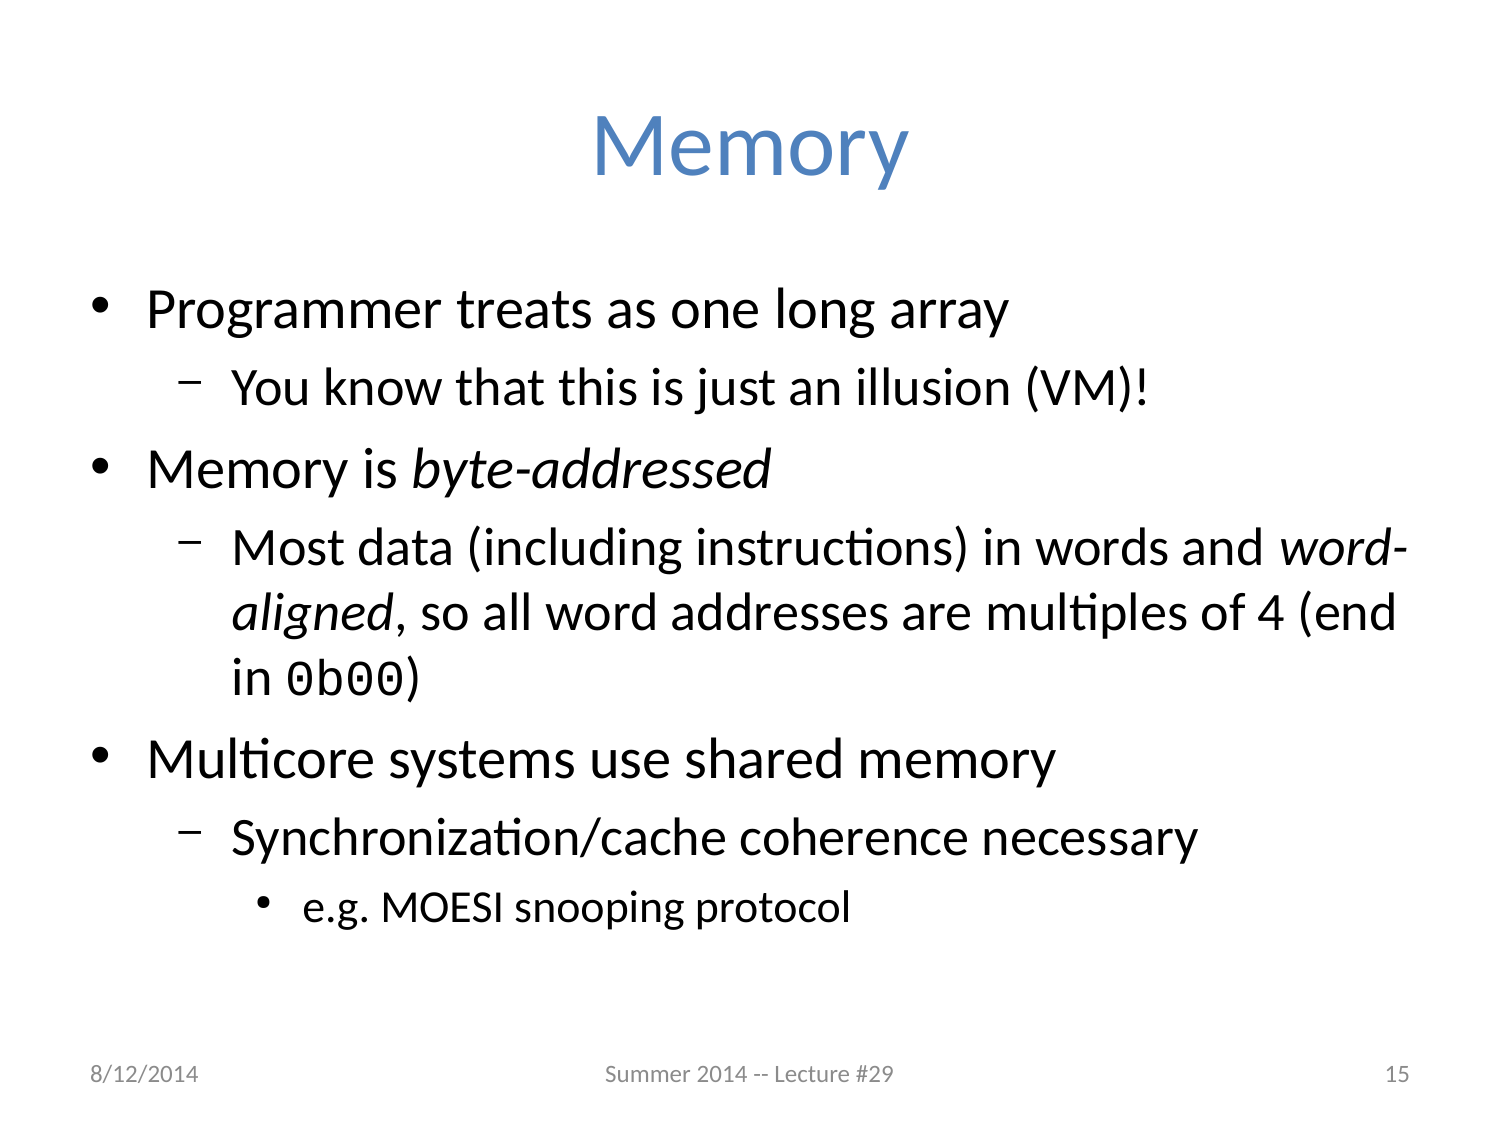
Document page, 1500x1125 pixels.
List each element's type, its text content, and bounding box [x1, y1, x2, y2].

slide_number <number> [1074, 1042, 1425, 1103]
slide_number 8/12/2014 [75, 1042, 425, 1103]
footer Summer 2014 -- Lecture #29 [512, 1042, 988, 1103]
title Memory [75, 45, 1425, 233]
list Programmer treats as one long array You know that this is just an illusion (VM)! Memory is byte-addressed Most data (including instructions) in words and word-aligned, so all word addresses are multiples of 4 (end in 0b00) Multicore systems use shared memory Synchronization/cache coherence necessary e.g. MOESI snooping protocol [75, 262, 1425, 1073]
